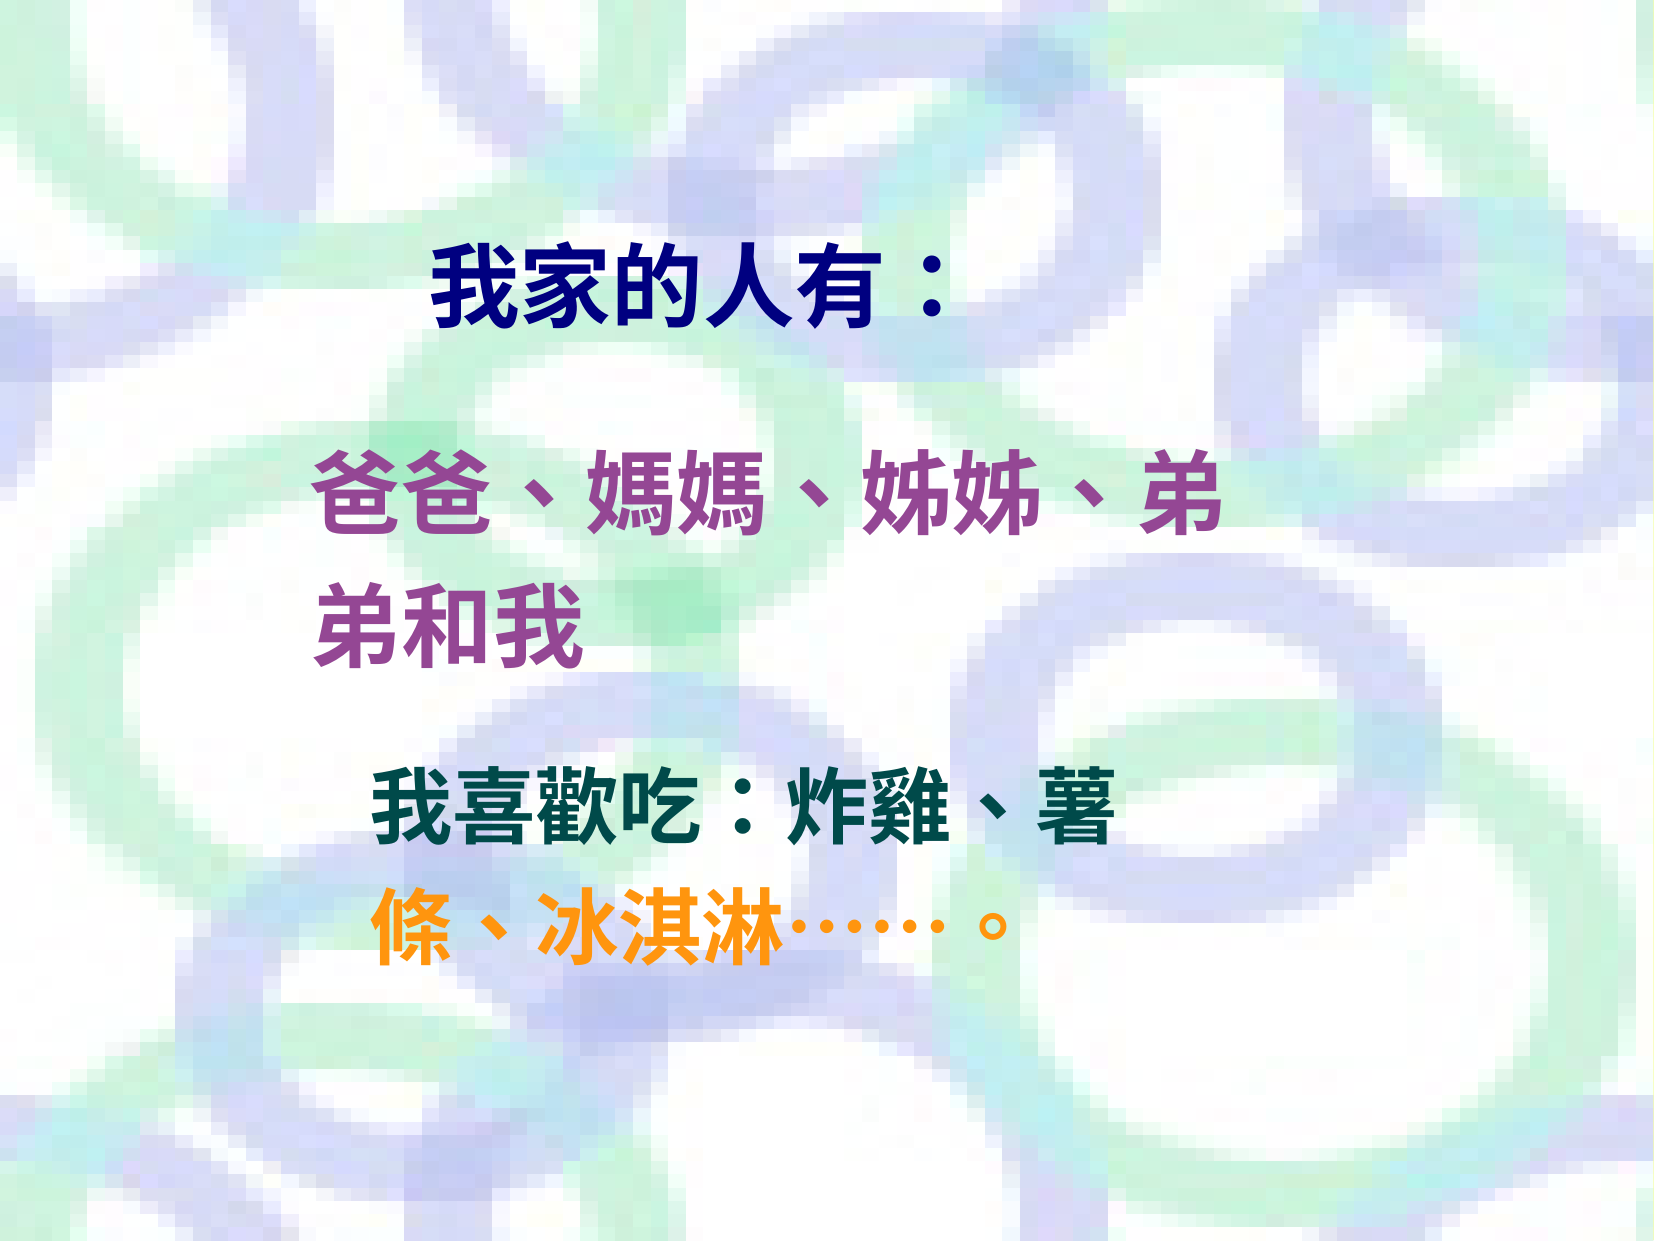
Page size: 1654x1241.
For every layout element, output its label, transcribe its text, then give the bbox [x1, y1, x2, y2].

text_box 爸爸、媽媽、姊姊、弟弟和我 [295, 413, 1329, 612]
text_box 我家的人有： [413, 206, 1182, 314]
picture [0, 0, 1654, 1241]
text_box 我喜歡吃：炸雞、薯條、冰淇淋……。 [354, 733, 1182, 916]
